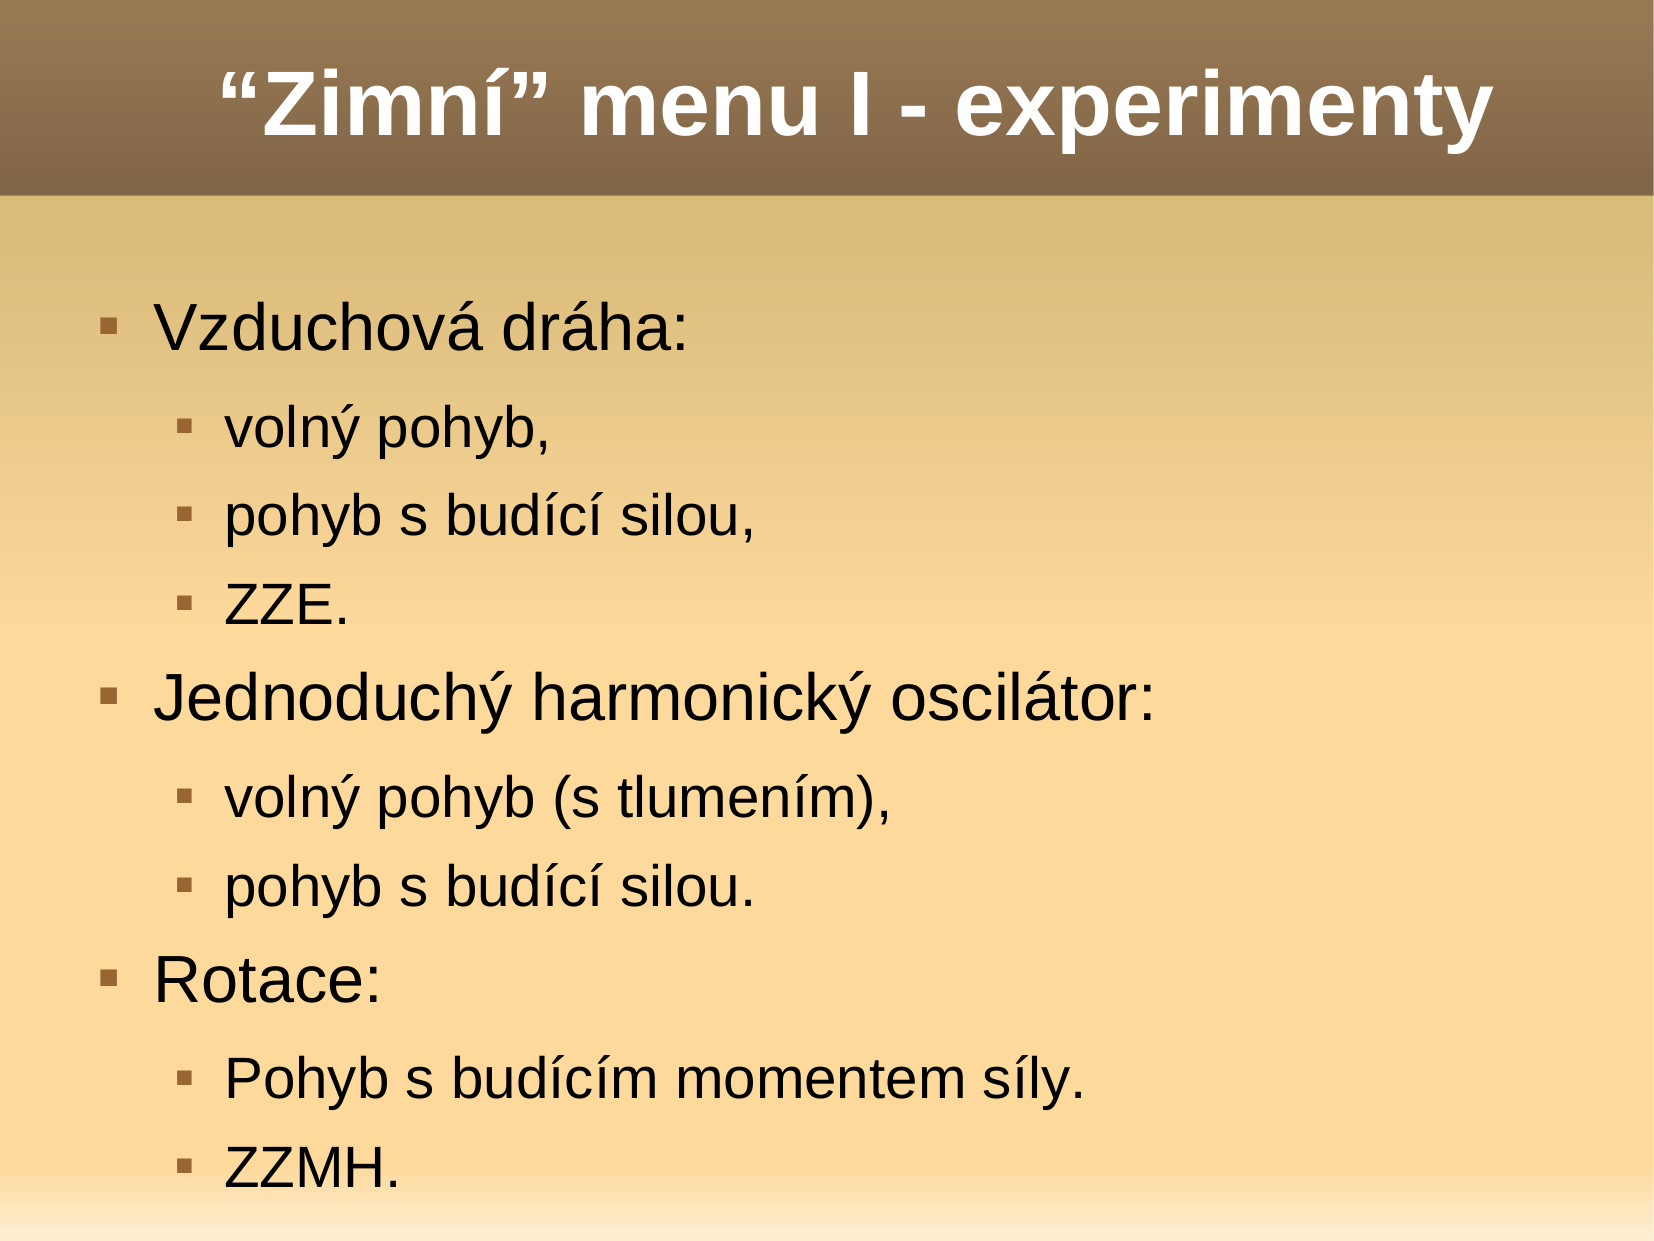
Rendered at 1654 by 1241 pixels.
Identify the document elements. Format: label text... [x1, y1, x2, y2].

title “Zimní” menu I - experimenty [112, 0, 1601, 208]
list Vzduchová dráha: volný pohyb, pohyb s budící silou, ZZE. Jednoduchý harmonický oscilátor: volný pohyb (s tlumením), pohyb s budící silou. Rotace: Pohyb s budícím momentem síly. ZZMH. [82, 290, 1571, 1201]
picture [0, 0, 1654, 1241]
